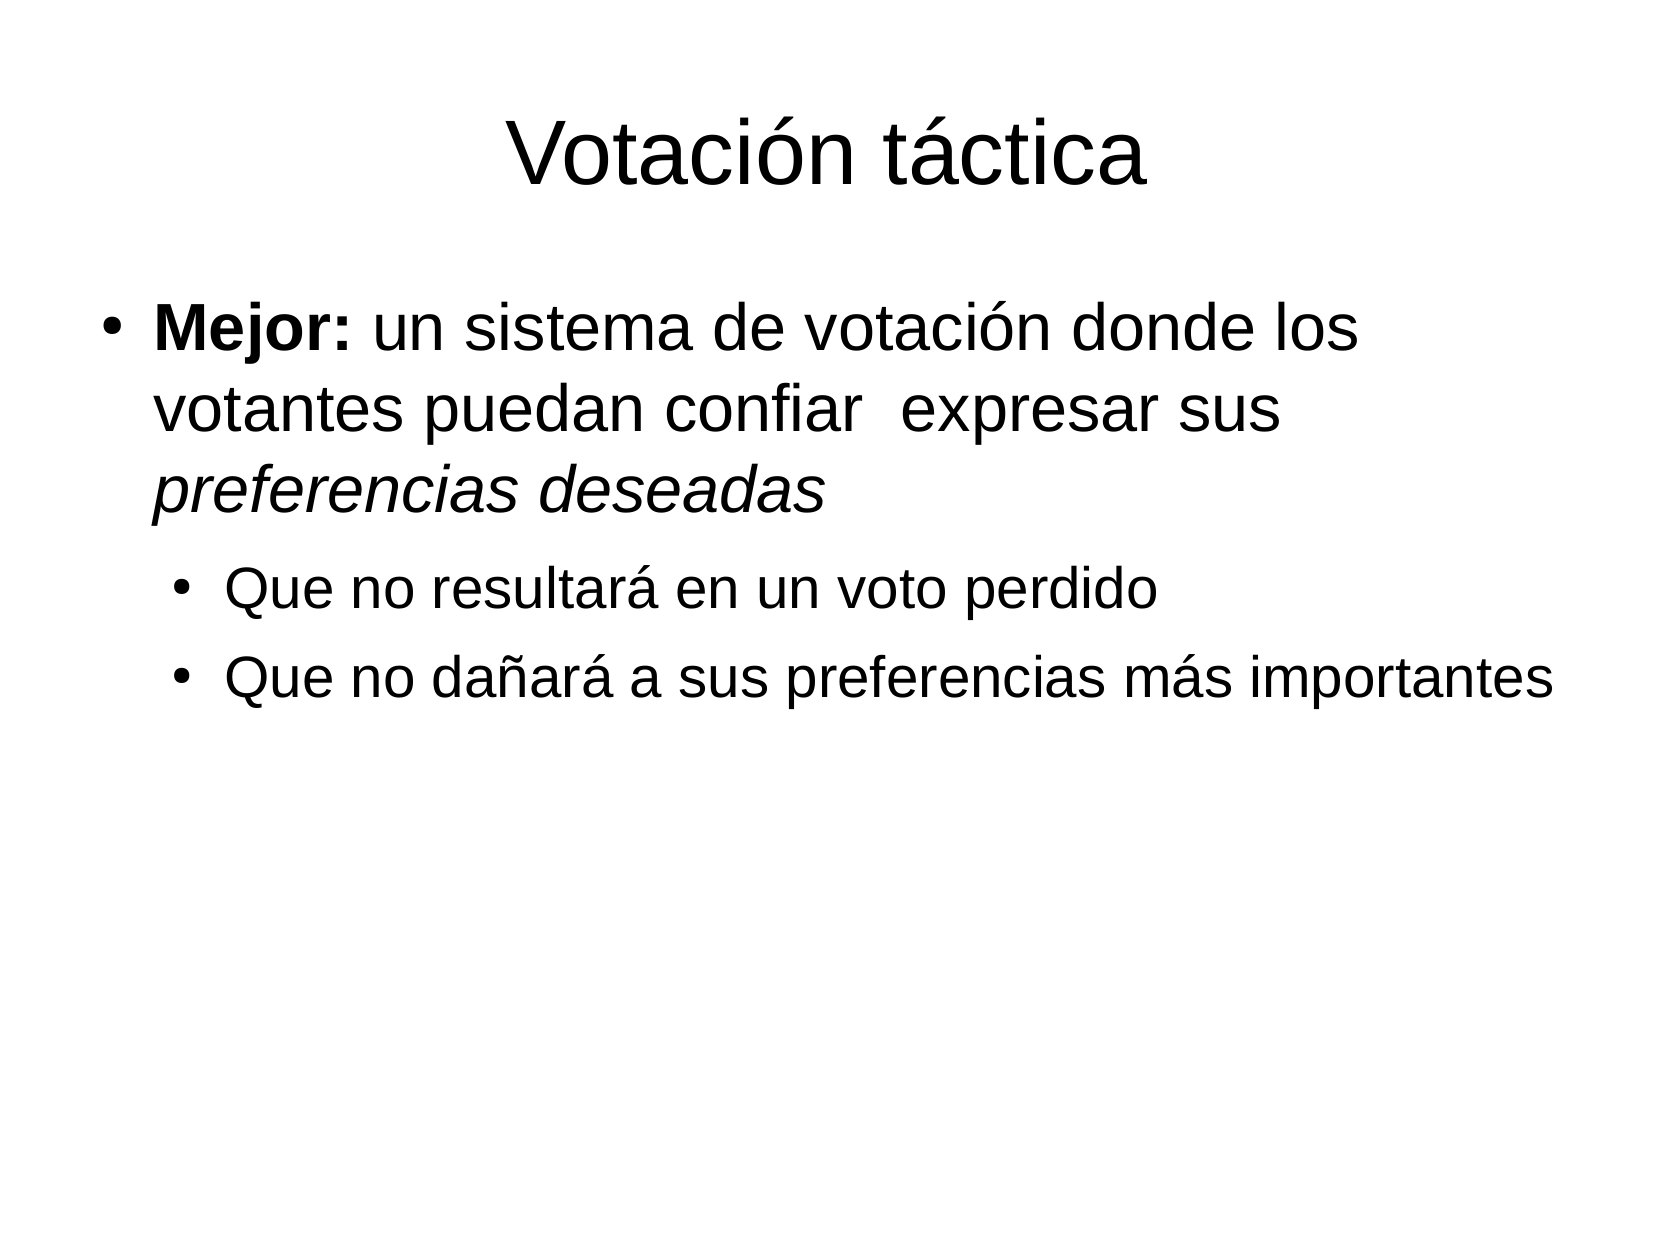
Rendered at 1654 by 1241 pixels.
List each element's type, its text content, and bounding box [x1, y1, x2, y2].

list Mejor: un sistema de votación donde los votantes puedan confiar expresar sus preferencias deseadas Que no resultará en un voto perdido Que no dañará a sus preferencias más importantes [82, 290, 1613, 1109]
title Votación táctica [82, 49, 1571, 257]
